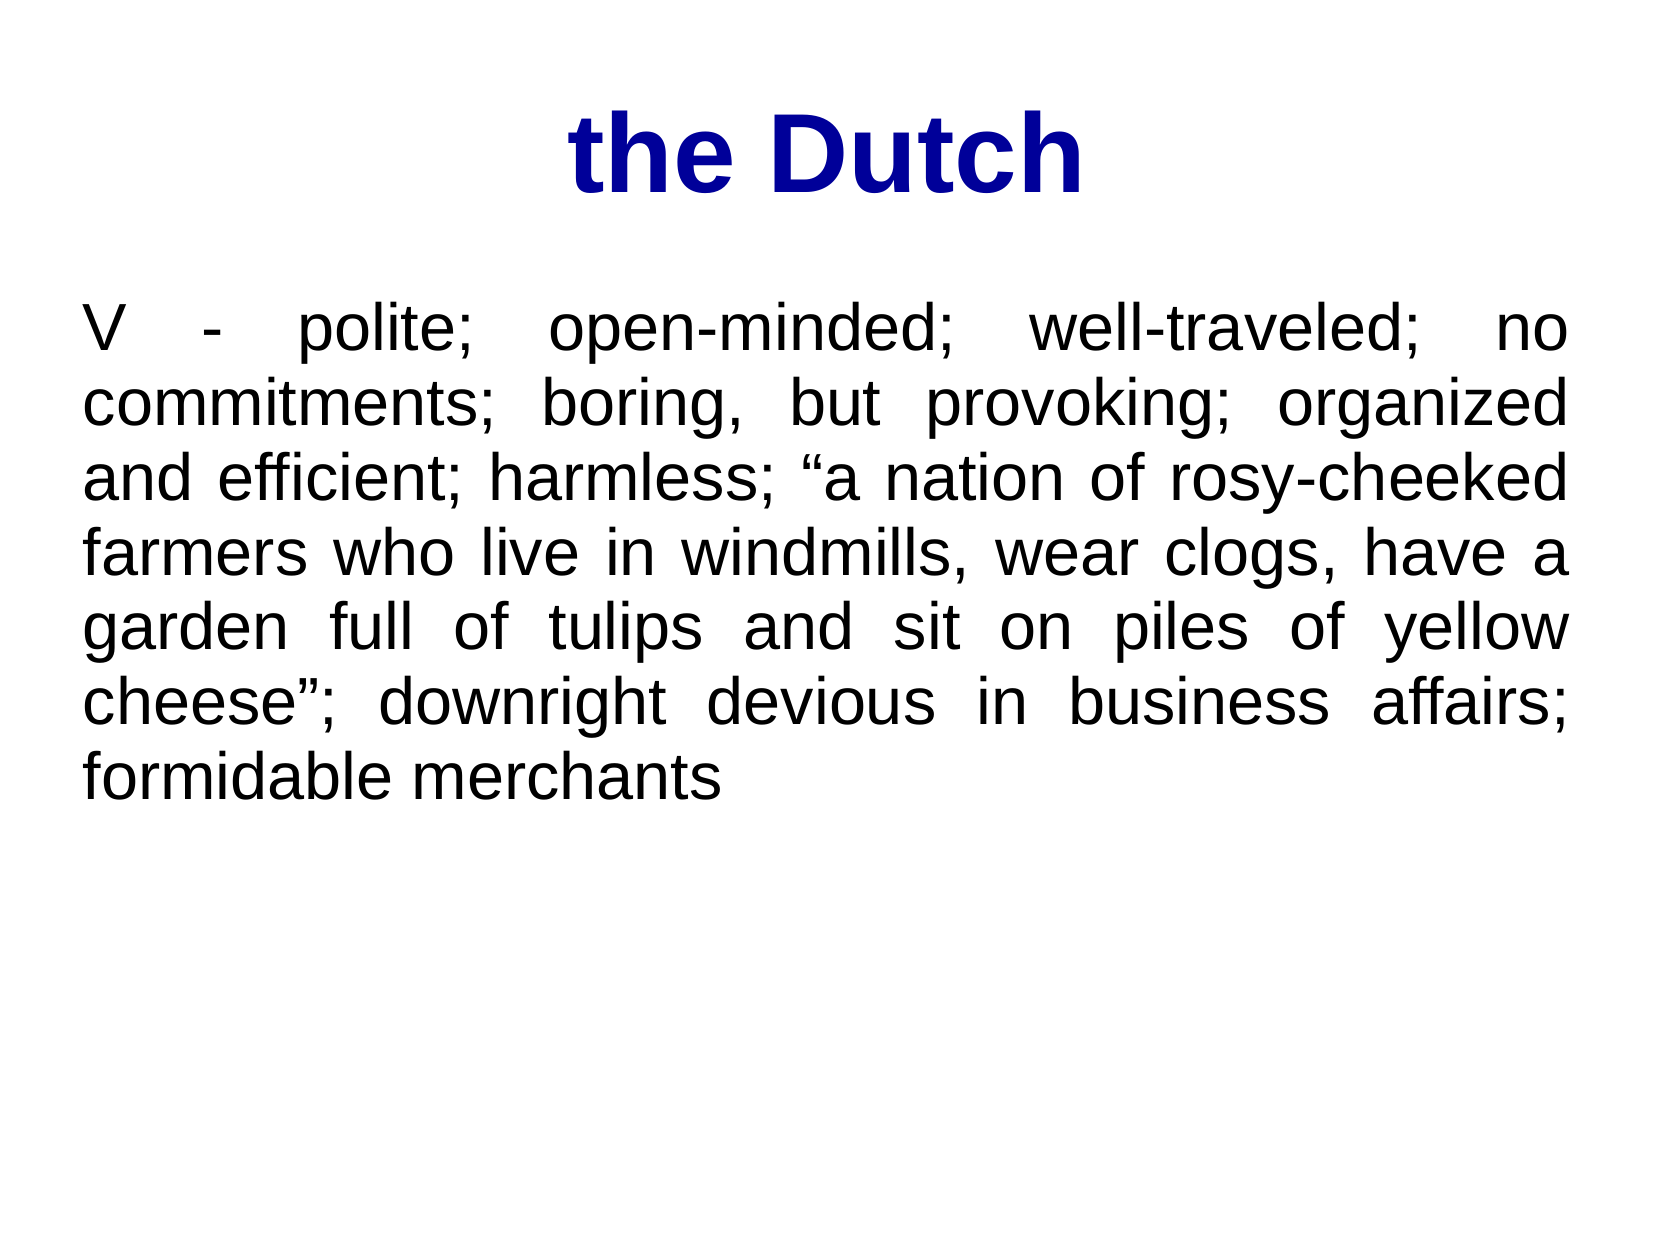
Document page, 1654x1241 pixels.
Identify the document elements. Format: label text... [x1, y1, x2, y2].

title the Dutch [82, 49, 1571, 257]
list V - polite; open-minded; well-traveled; no commitments; boring, but provoking; organized and efficient; harmless; “a nation of rosy-cheeked farmers who live in windmills, wear clogs, have a garden full of tulips and sit on piles of yellow cheese”; downright devious in business affairs; formidable merchants [82, 290, 1571, 1109]
